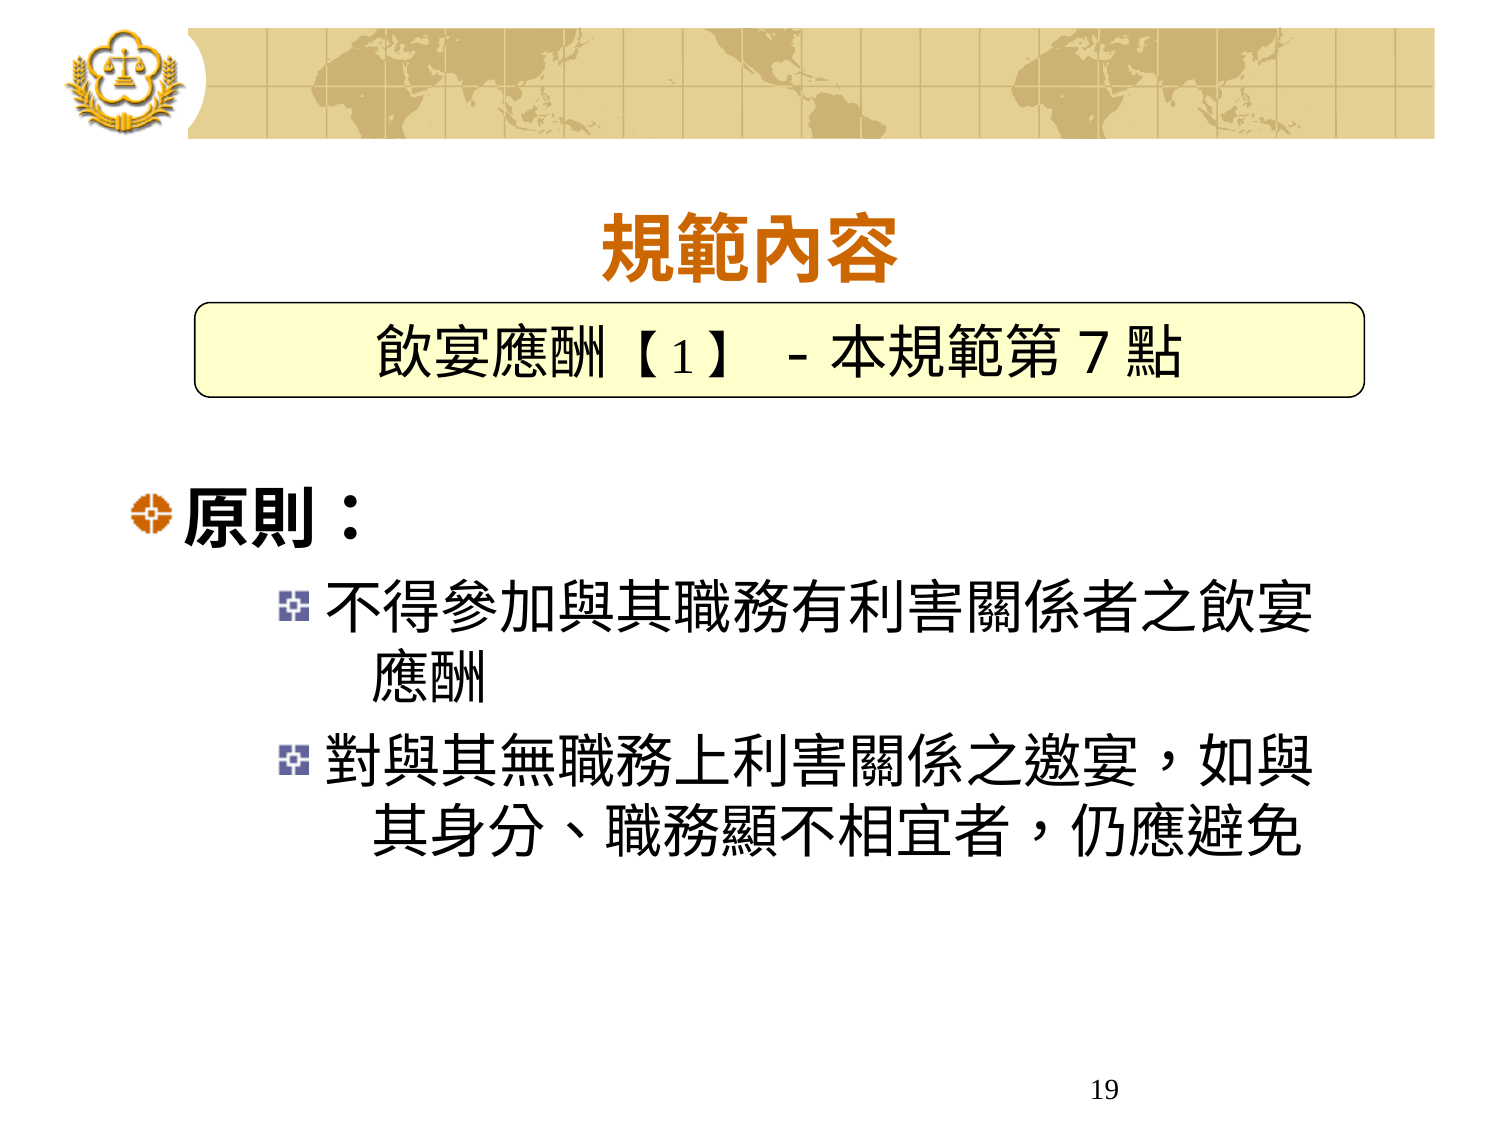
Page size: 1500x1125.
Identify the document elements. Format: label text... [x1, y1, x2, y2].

text_box 飲宴應酬【1】 -本規範第7點 [194, 302, 1365, 398]
title 規範內容 [478, 152, 1022, 302]
text_box [1074, 1037, 1388, 1113]
list 原則： 不得參加與其職務有利害關係者之飲宴應酬 對與其無職務上利害關係之邀宴，如與其身分、職務顯不相宜者，仍應避免 [112, 467, 1388, 1028]
